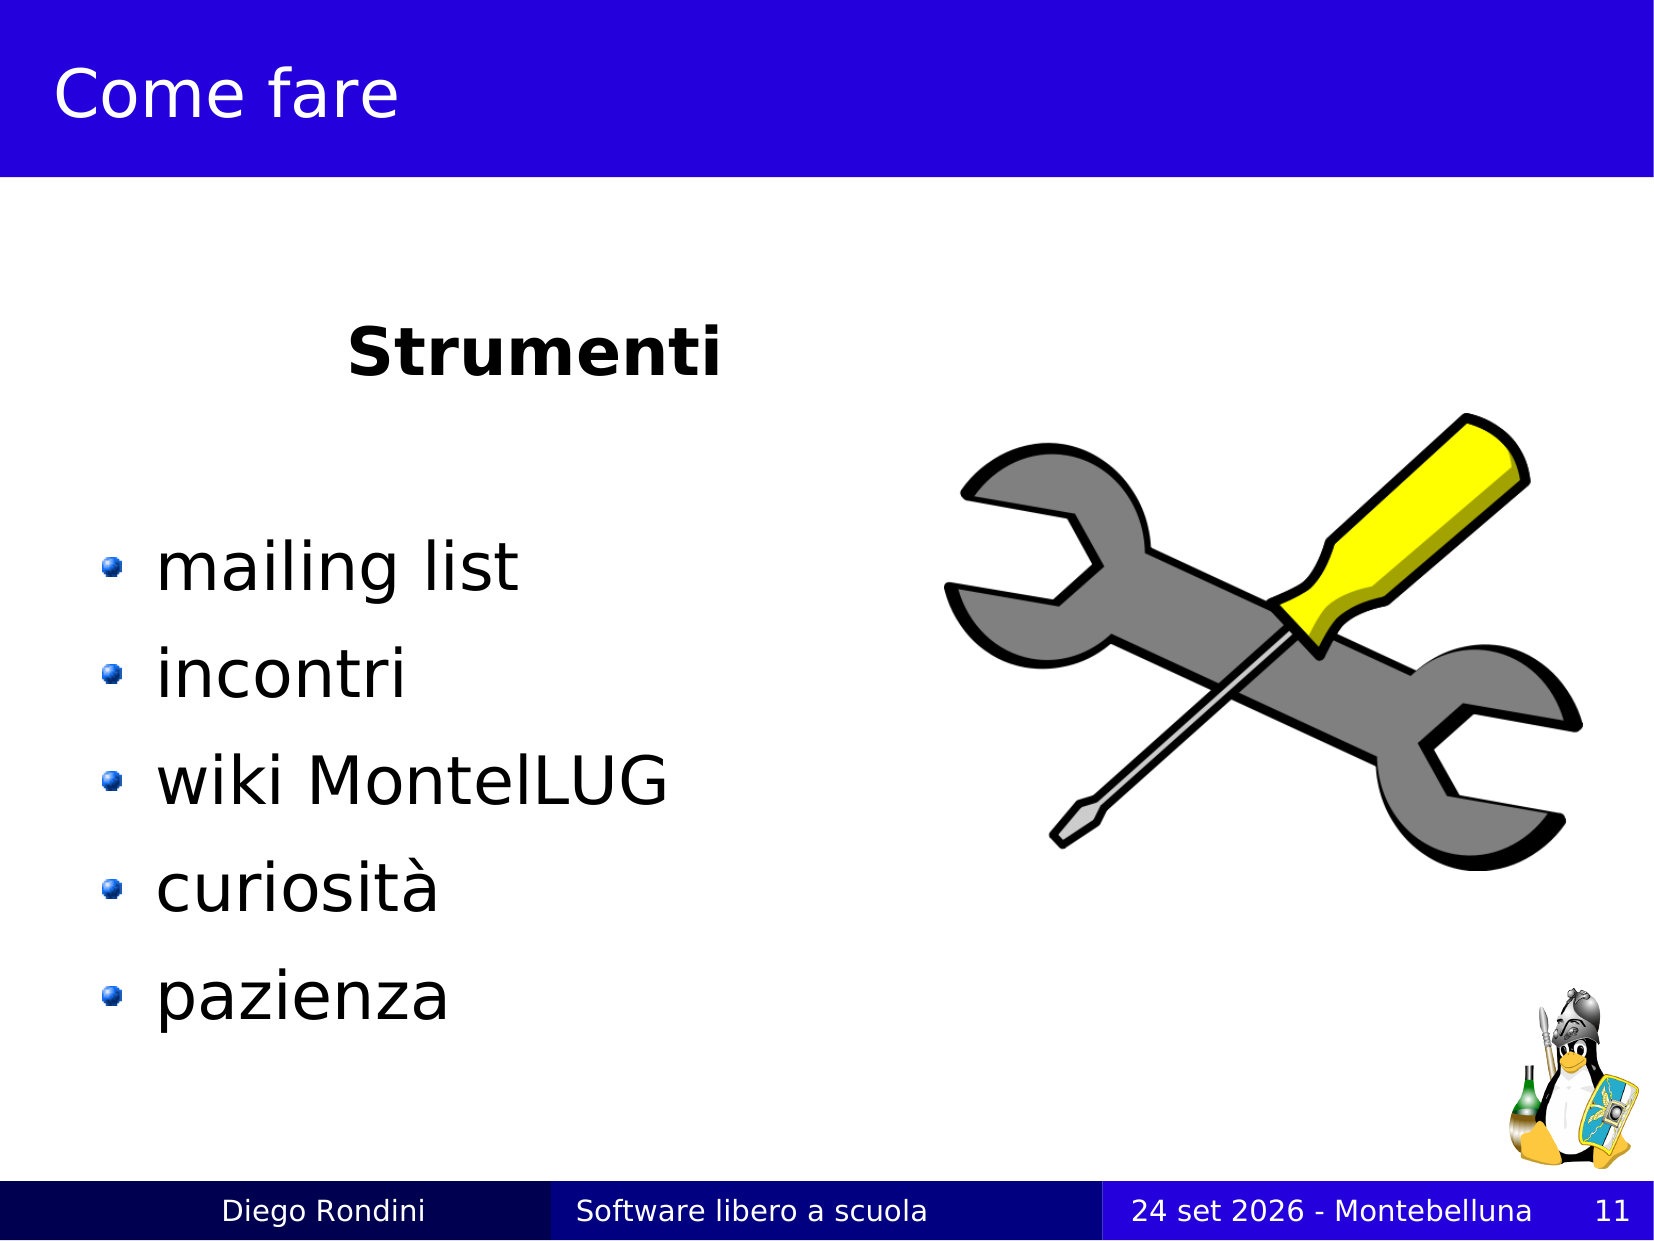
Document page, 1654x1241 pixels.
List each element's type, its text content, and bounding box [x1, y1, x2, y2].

picture [1509, 988, 1639, 1169]
list Strumenti mailing list incontri wiki MontelLUG curiosità pazienza [84, 313, 916, 1036]
title Come fare [29, 0, 1518, 198]
picture [944, 413, 1583, 871]
